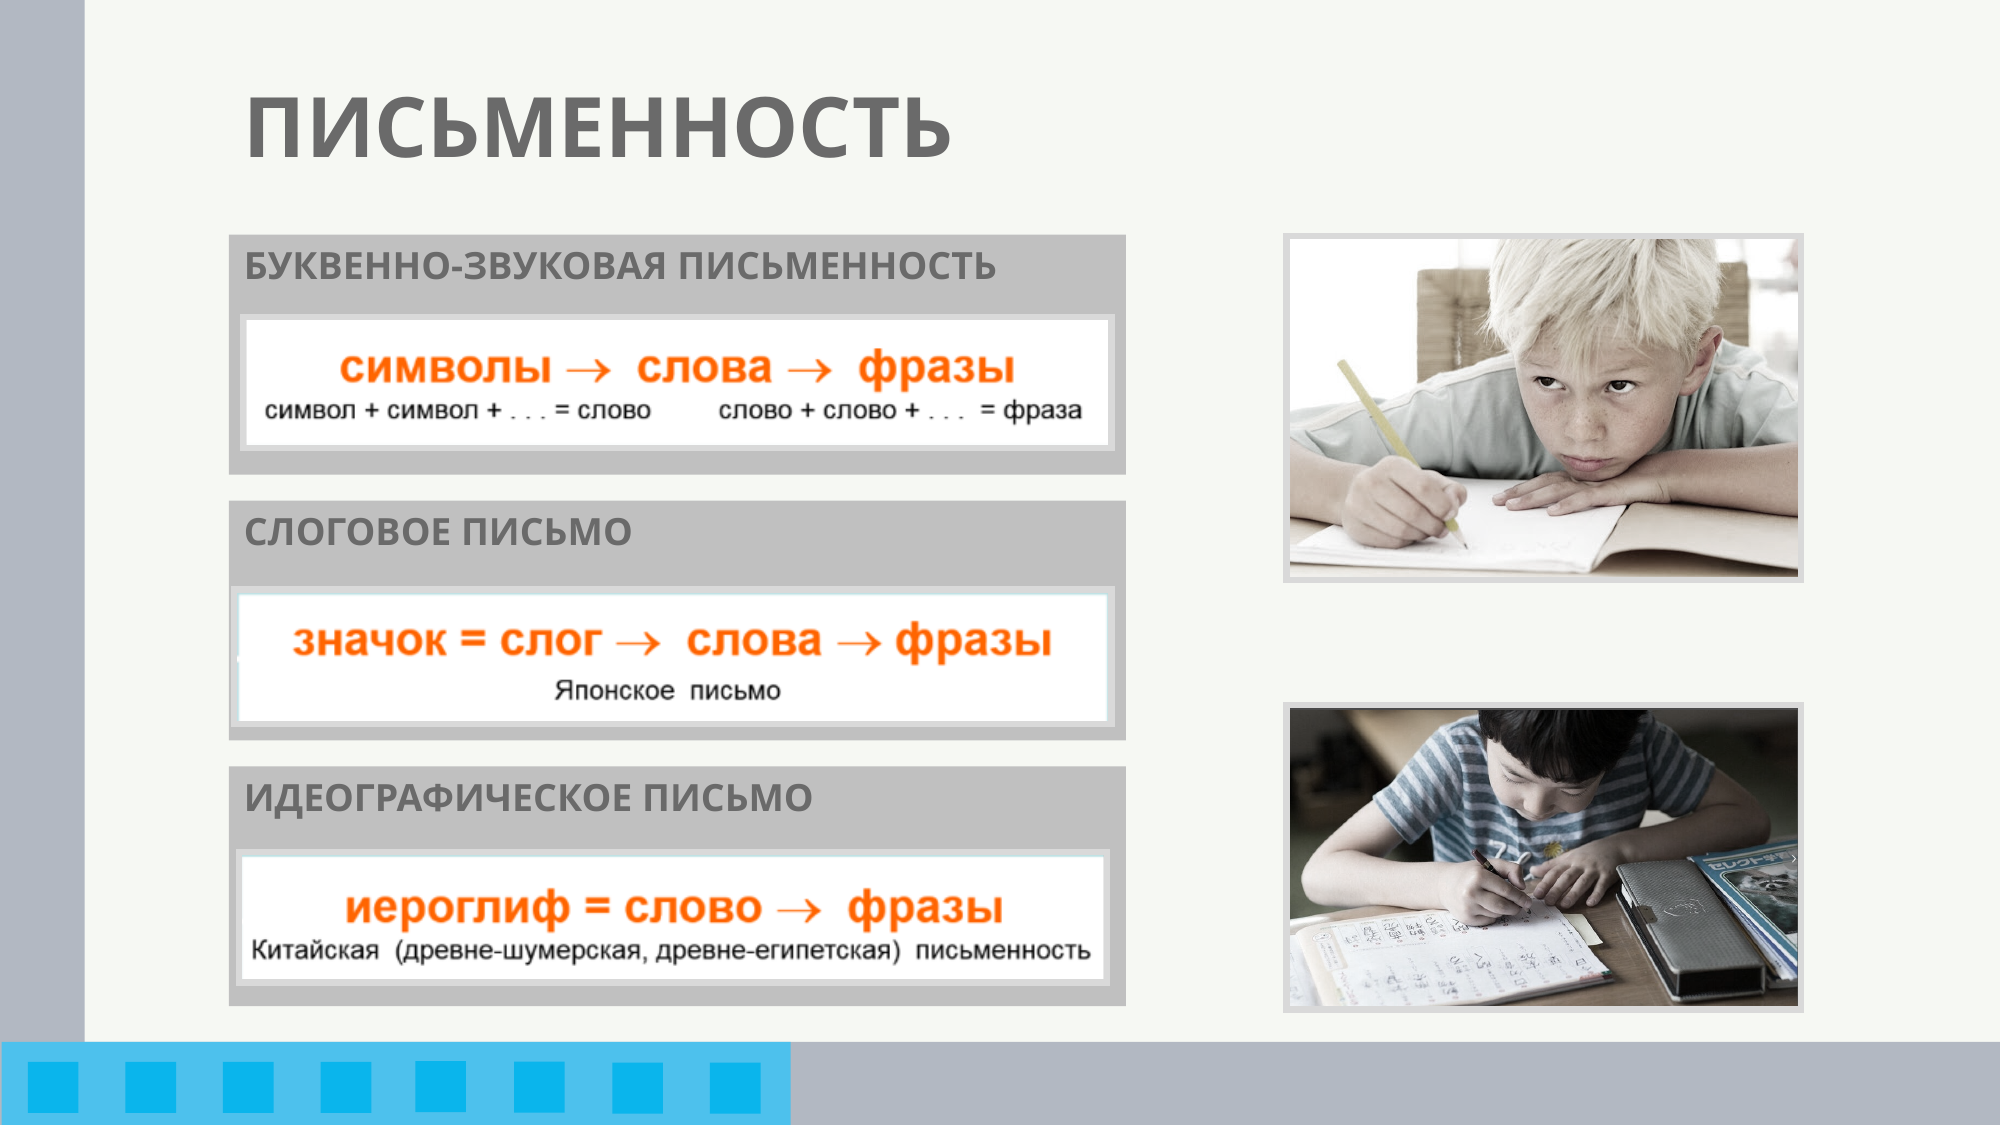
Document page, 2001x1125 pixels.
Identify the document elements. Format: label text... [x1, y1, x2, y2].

text_box ИДЕОГРАФИЧЕСКОЕ ПИСЬМО [228, 766, 1126, 1007]
picture [1289, 707, 1798, 1007]
picture [246, 320, 1109, 445]
title ПИСЬМЕННОСТЬ [228, 21, 1892, 240]
picture [242, 855, 1104, 980]
picture [1289, 239, 1798, 577]
picture [237, 592, 1109, 722]
text_box СЛОГОВОЕ ПИСЬМО [228, 500, 1126, 741]
text_box БУКВЕННО-ЗВУКОВАЯ ПИСЬМЕННОСТЬ [228, 234, 1126, 475]
